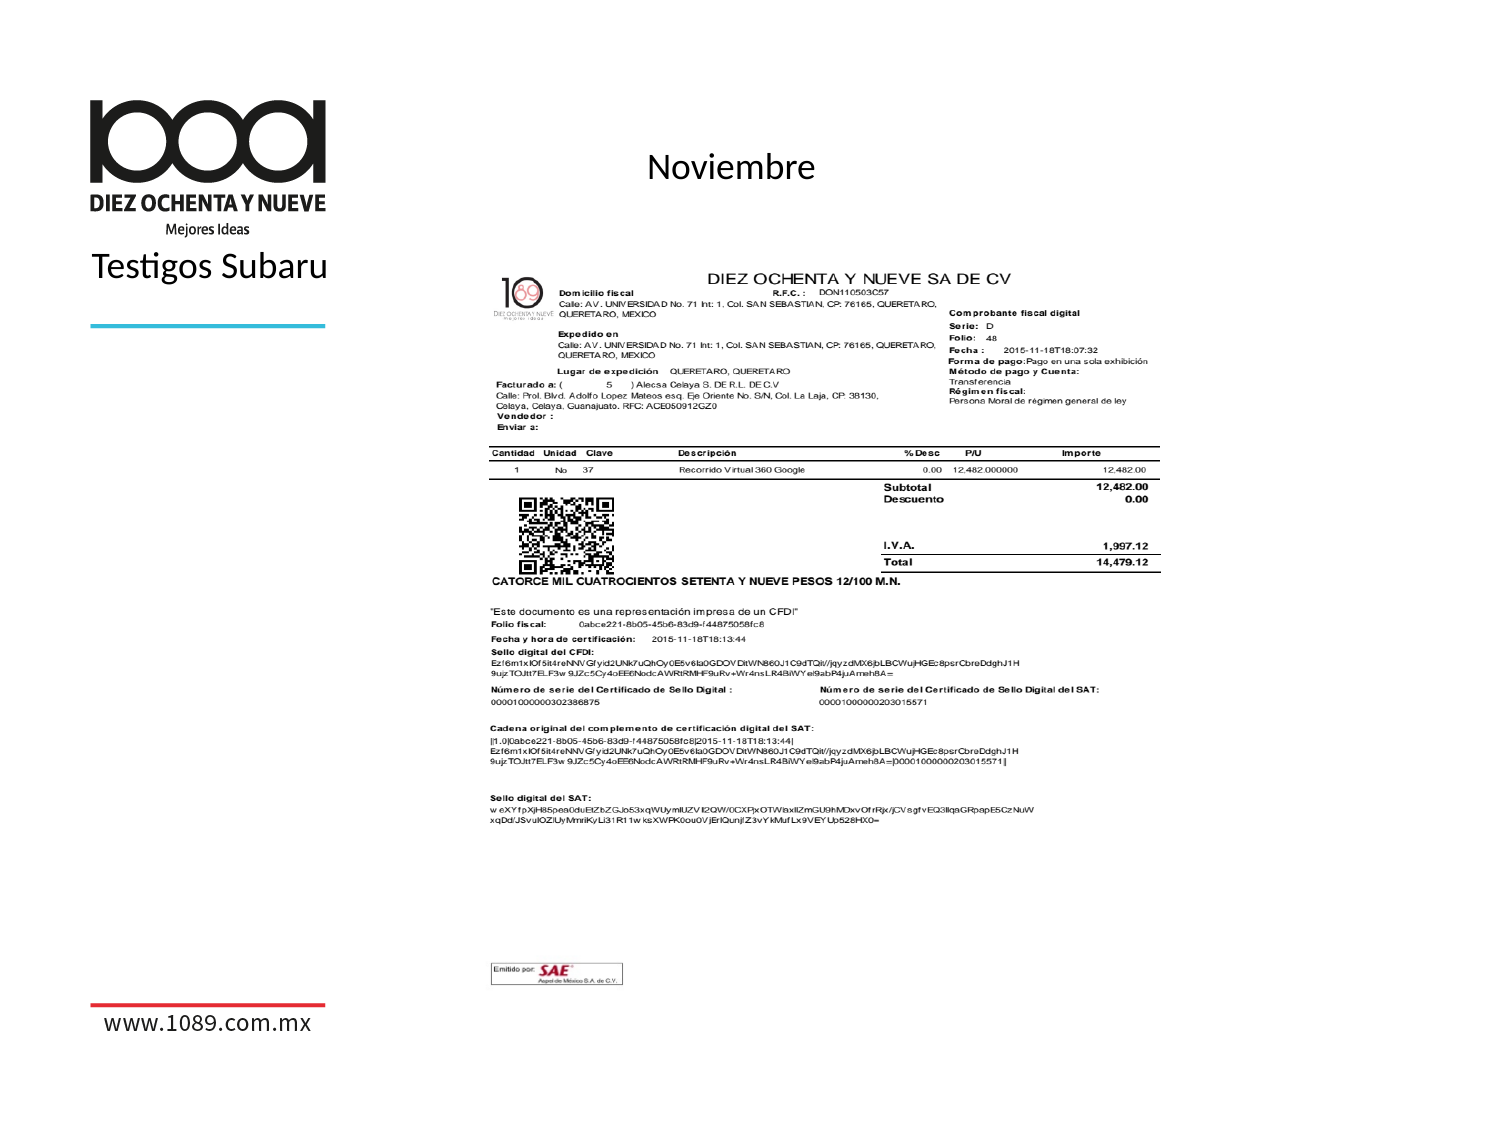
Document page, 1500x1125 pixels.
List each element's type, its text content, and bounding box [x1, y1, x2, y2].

text_box Noviembre [632, 143, 1154, 197]
text_box Testigos Subaru [76, 242, 355, 296]
picture [0, 0, 1500, 1125]
